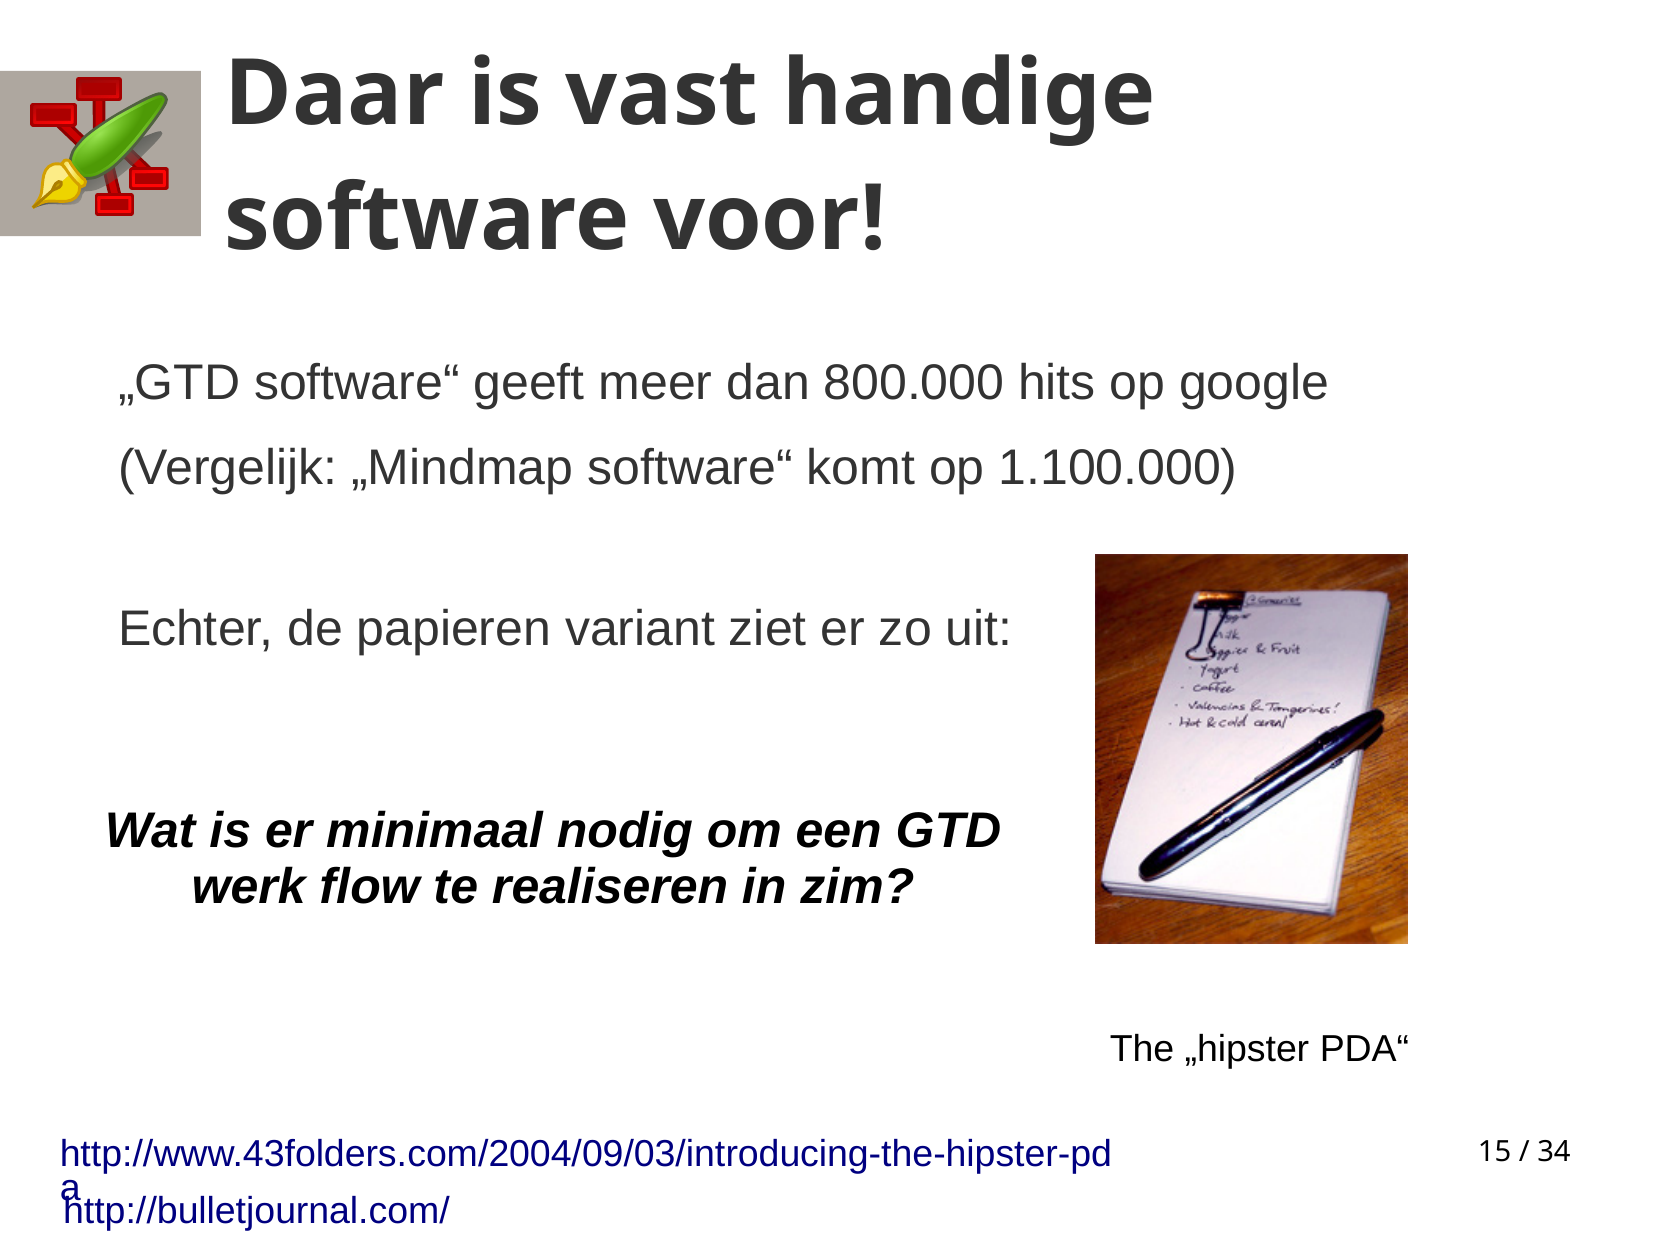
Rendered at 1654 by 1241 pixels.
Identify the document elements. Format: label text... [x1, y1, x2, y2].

text_box http://www.43folders.com/2004/09/03/introducing-the-hipster-pda [45, 1125, 1148, 1182]
text_box The „hipster PDA“ [1095, 1020, 1425, 1077]
text_box Echter, de papieren variant ziet er zo uit: [118, 600, 1043, 672]
picture [1095, 554, 1408, 944]
text_box Wat is er minimaal nodig om een GTD werk flow te realiseren in zim? [90, 795, 1036, 1032]
list „GTD software“ geeft meer dan 800.000 hits op google (Vergelijk: „Mindmap software“ komt op 1.100.000) [118, 354, 1536, 1074]
text_box http://bulletjournal.com/ [48, 1181, 466, 1239]
title Daar is vast handige software voor! [224, 44, 1571, 259]
